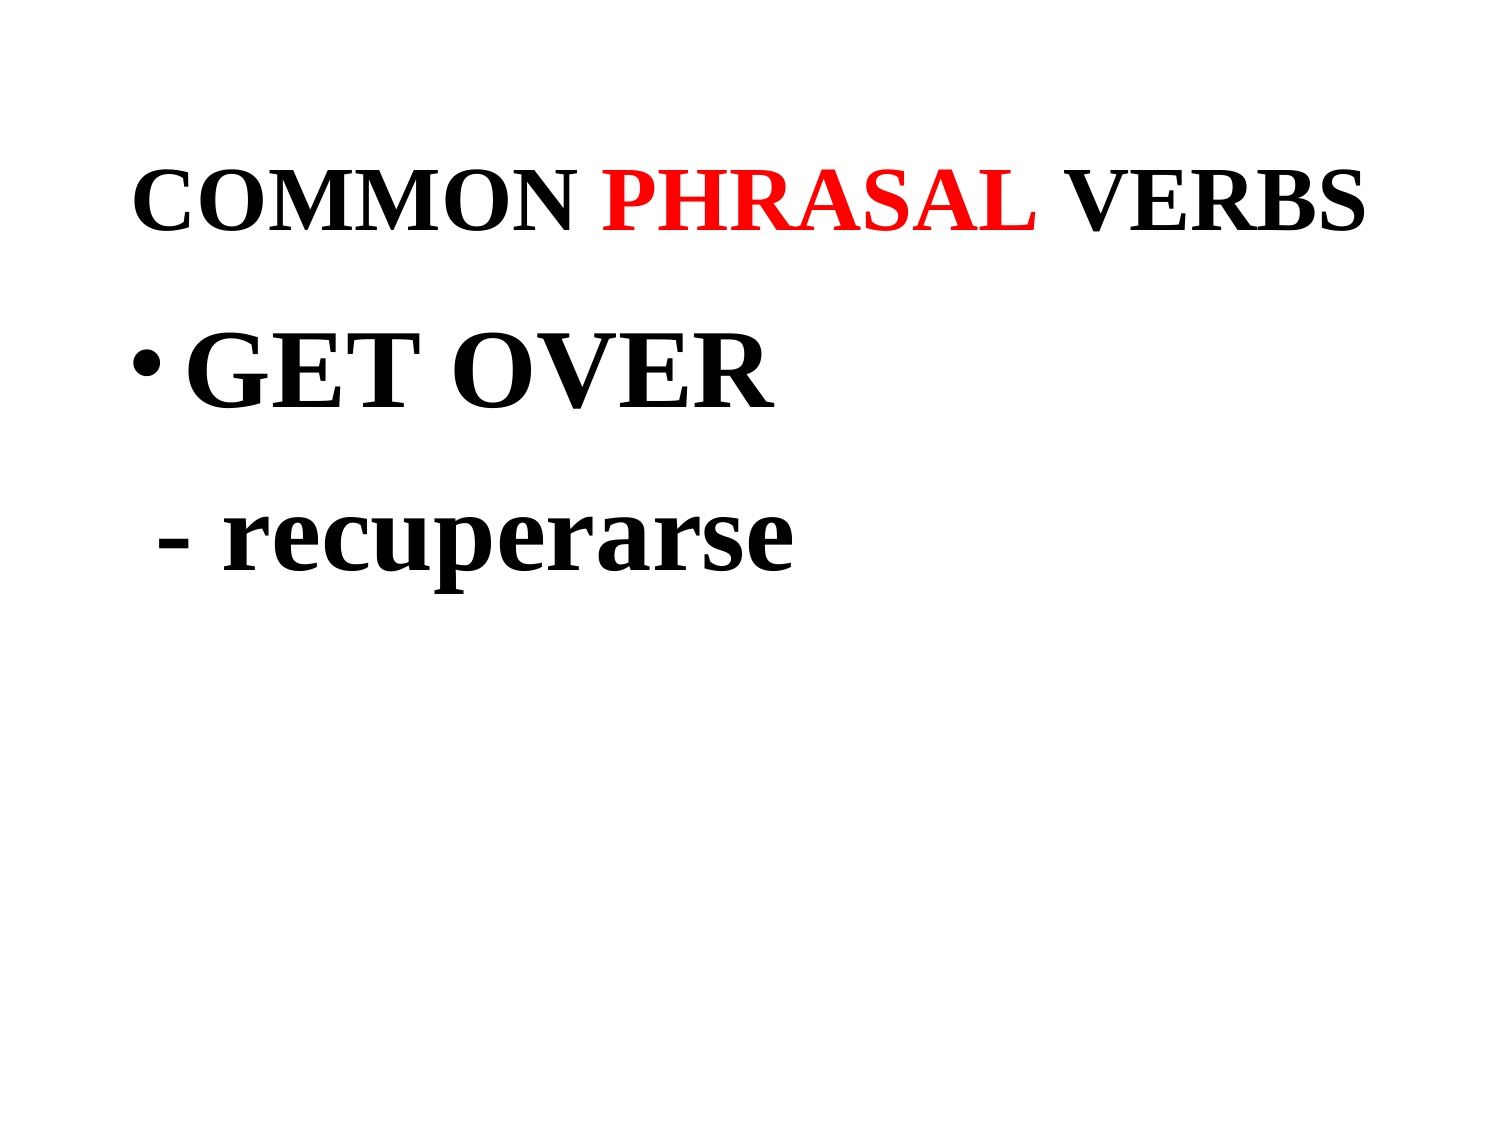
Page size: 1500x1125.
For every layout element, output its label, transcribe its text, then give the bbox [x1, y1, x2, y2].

list GET OVER - recuperarse [112, 287, 1436, 1000]
title COMMON PHRASAL VERBS [112, 99, 1388, 287]
